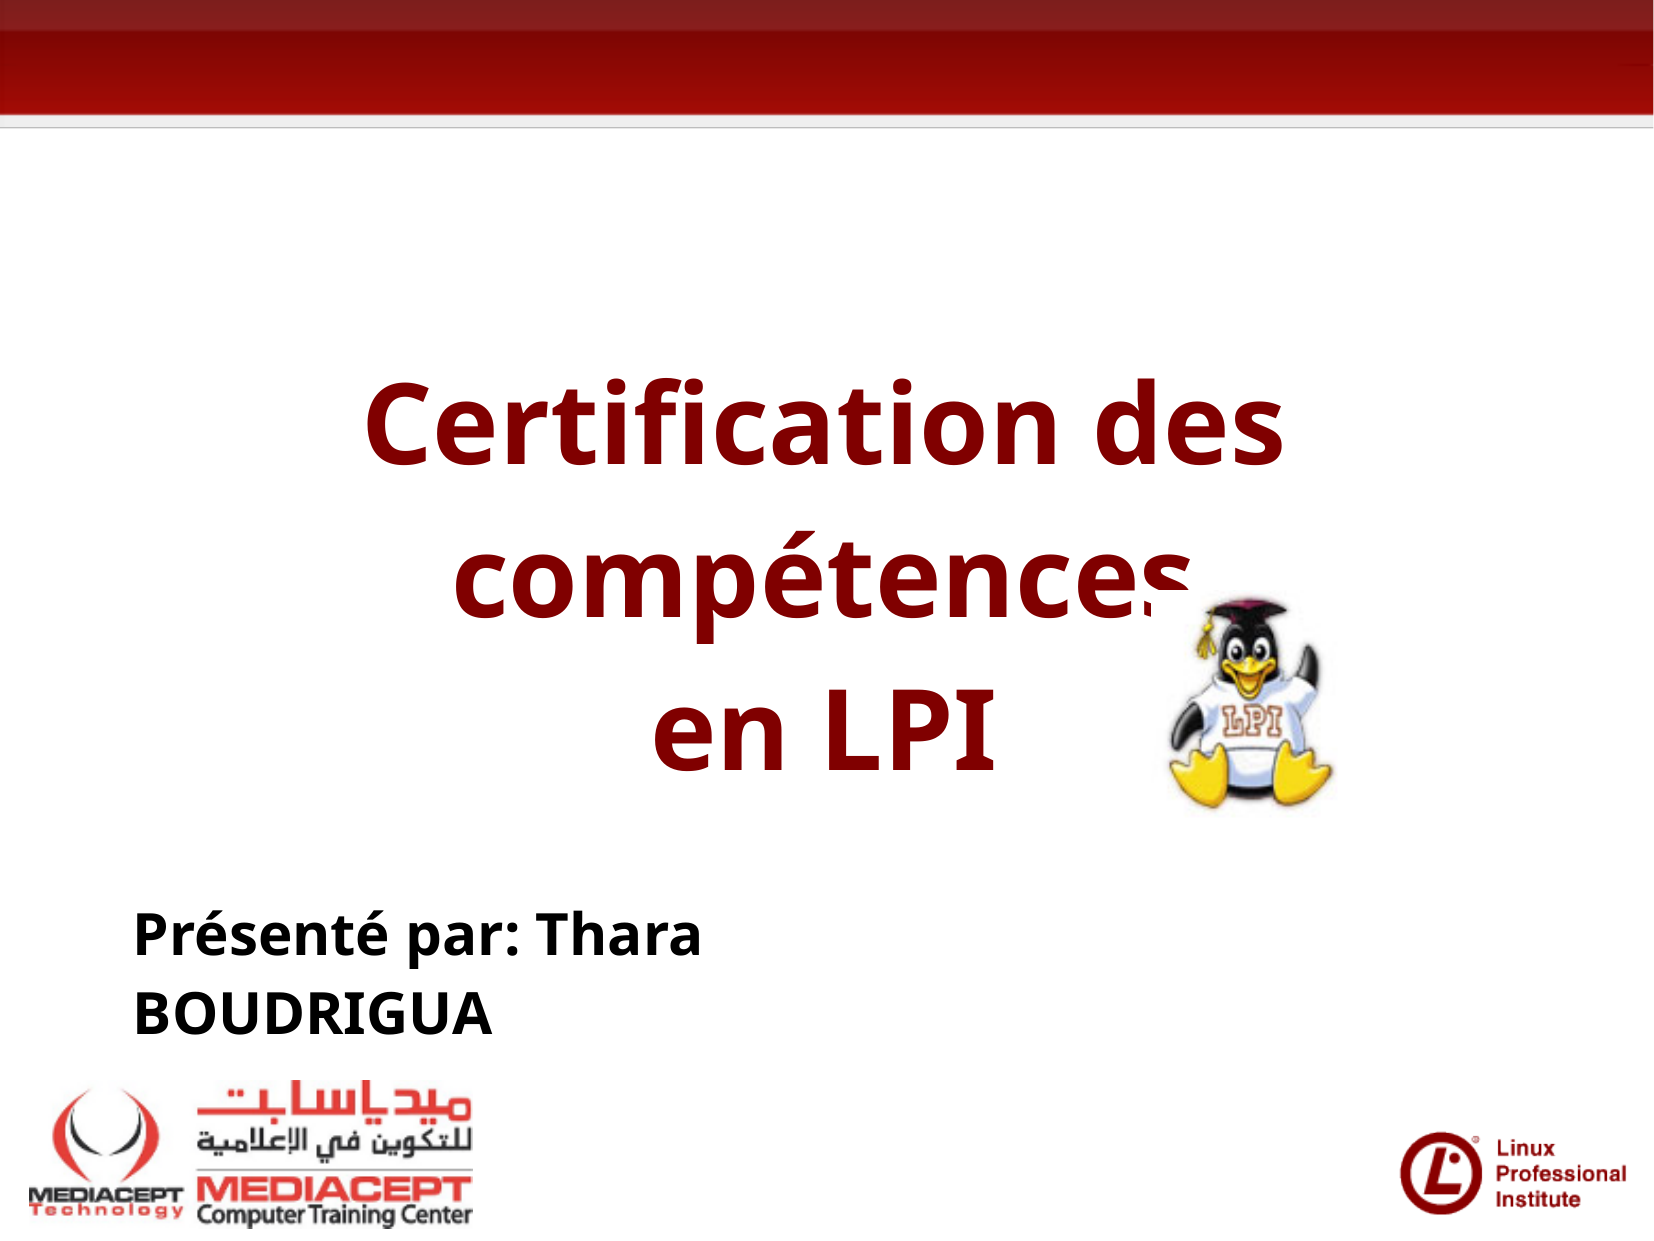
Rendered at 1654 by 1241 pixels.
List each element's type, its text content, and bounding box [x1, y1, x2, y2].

picture [29, 1080, 473, 1229]
picture [1398, 1125, 1642, 1223]
picture [0, 0, 1654, 130]
text_box Certification des compétences en LPI [0, 336, 1654, 662]
picture [1151, 590, 1359, 820]
text_box Présenté par: Thara BOUDRIGUA [118, 885, 1093, 971]
